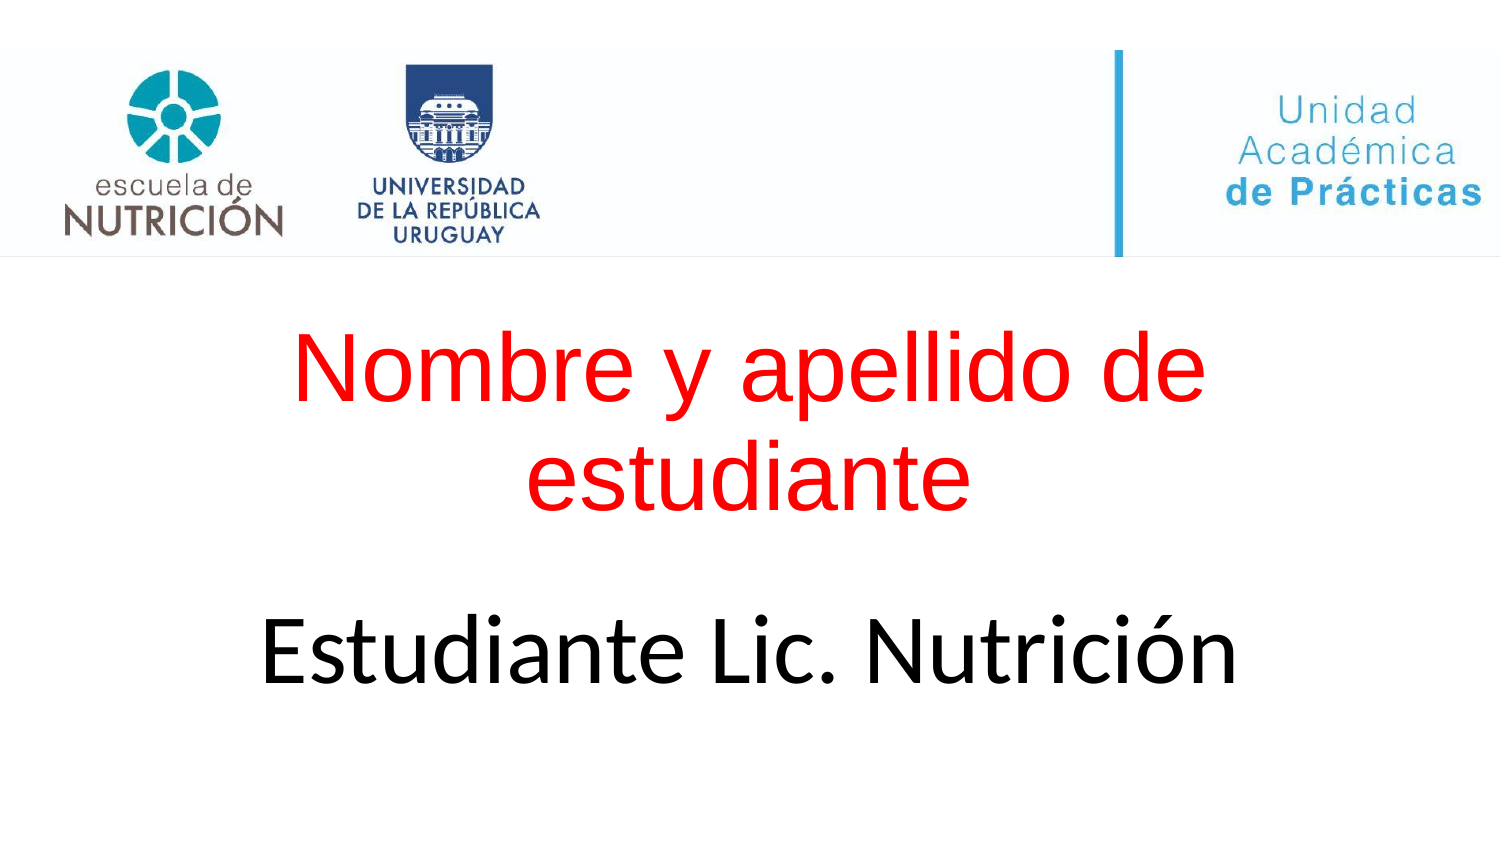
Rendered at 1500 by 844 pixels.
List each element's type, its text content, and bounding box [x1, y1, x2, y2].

picture [0, 50, 1500, 257]
title Nombre y apellido de estudiante [51, 297, 1449, 546]
subtitle Estudiante Lic. Nutrición [51, 593, 1449, 724]
